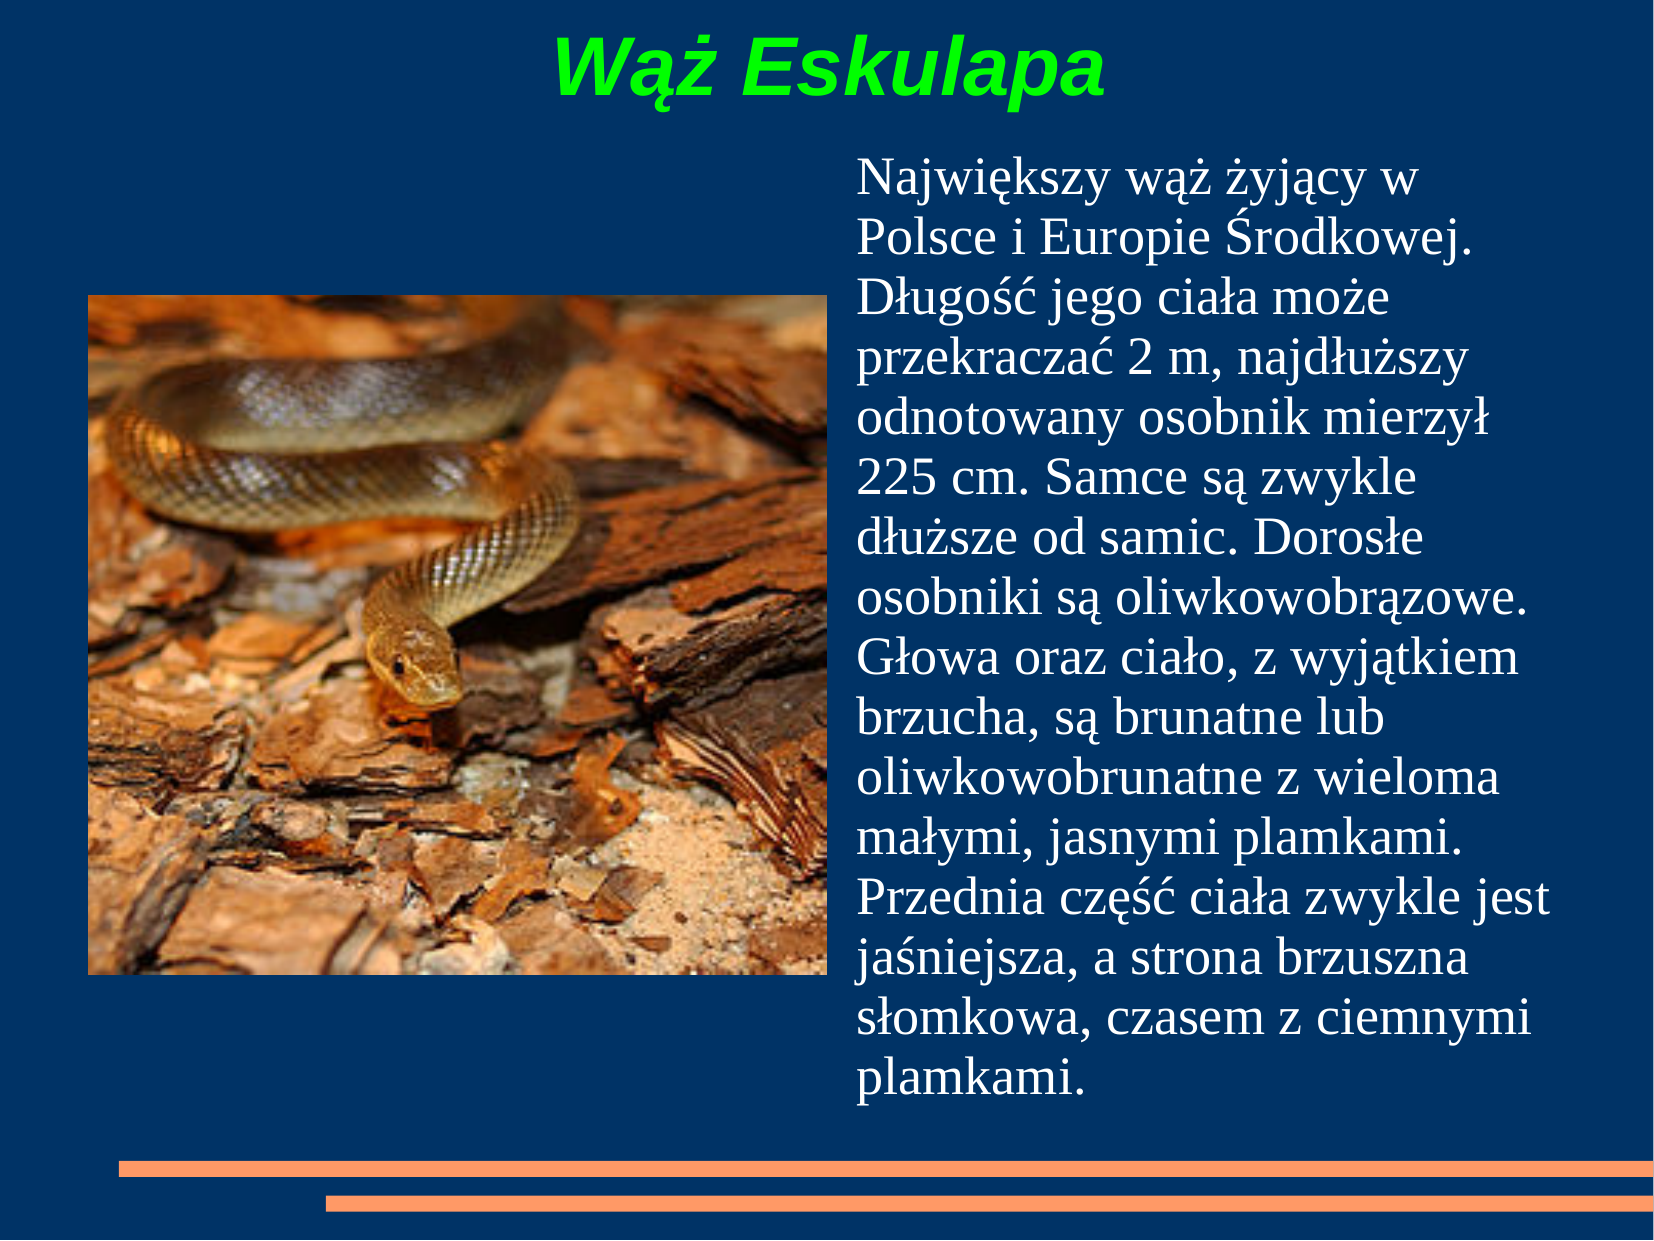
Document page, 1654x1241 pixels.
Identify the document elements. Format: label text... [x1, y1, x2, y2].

title Wąż Eskulapa [123, 0, 1536, 163]
list Największy wąż żyjący w Polsce i Europie Środkowej. Długość jego ciała może przekraczać 2 m, najdłuższy odnotowany osobnik mierzył 225 cm. Samce są zwykle dłuższe od samic. Dorosłe osobniki są oliwkowobrązowe. Głowa oraz ciało, z wyjątkiem brzucha, są brunatne lub oliwkowobrunatne z wieloma małymi, jasnymi plamkami. Przednia część ciała zwykle jest jaśniejsza, a strona brzuszna słomkowa, czasem z ciemnymi plamkami. [856, 145, 1559, 1123]
picture [88, 295, 827, 975]
